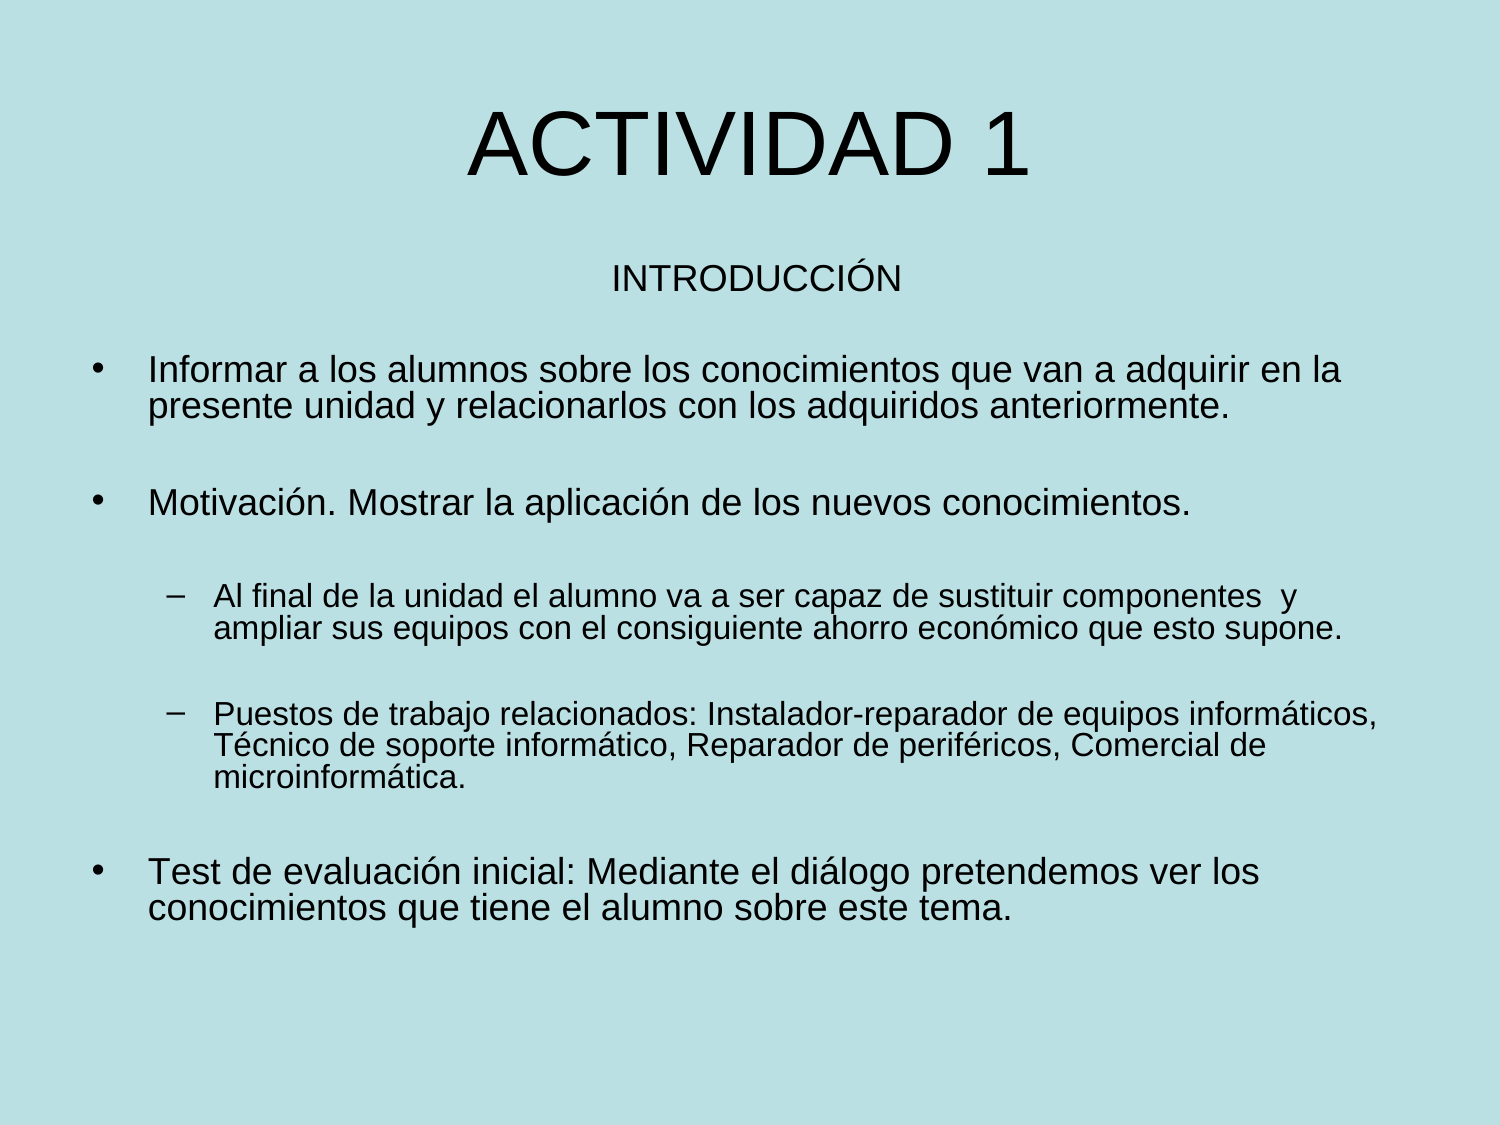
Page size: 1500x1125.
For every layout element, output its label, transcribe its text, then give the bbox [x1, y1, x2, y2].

list INTRODUCCIÓN Informar a los alumnos sobre los conocimientos que van a adquirir en la presente unidad y relacionarlos con los adquiridos anteriormente. Motivación. Mostrar la aplicación de los nuevos conocimientos. Al final de la unidad el alumno va a ser capaz de sustituir componentes y ampliar sus equipos con el consiguiente ahorro económico que esto supone. Puestos de trabajo relacionados: Instalador-reparador de equipos informáticos, Técnico de soporte informático, Reparador de periféricos, Comercial de microinformática. Test de evaluación inicial: Mediante el diálogo pretendemos ver los conocimientos que tiene el alumno sobre este tema. [76, 255, 1427, 998]
title ACTIVIDAD 1 [75, 45, 1426, 233]
